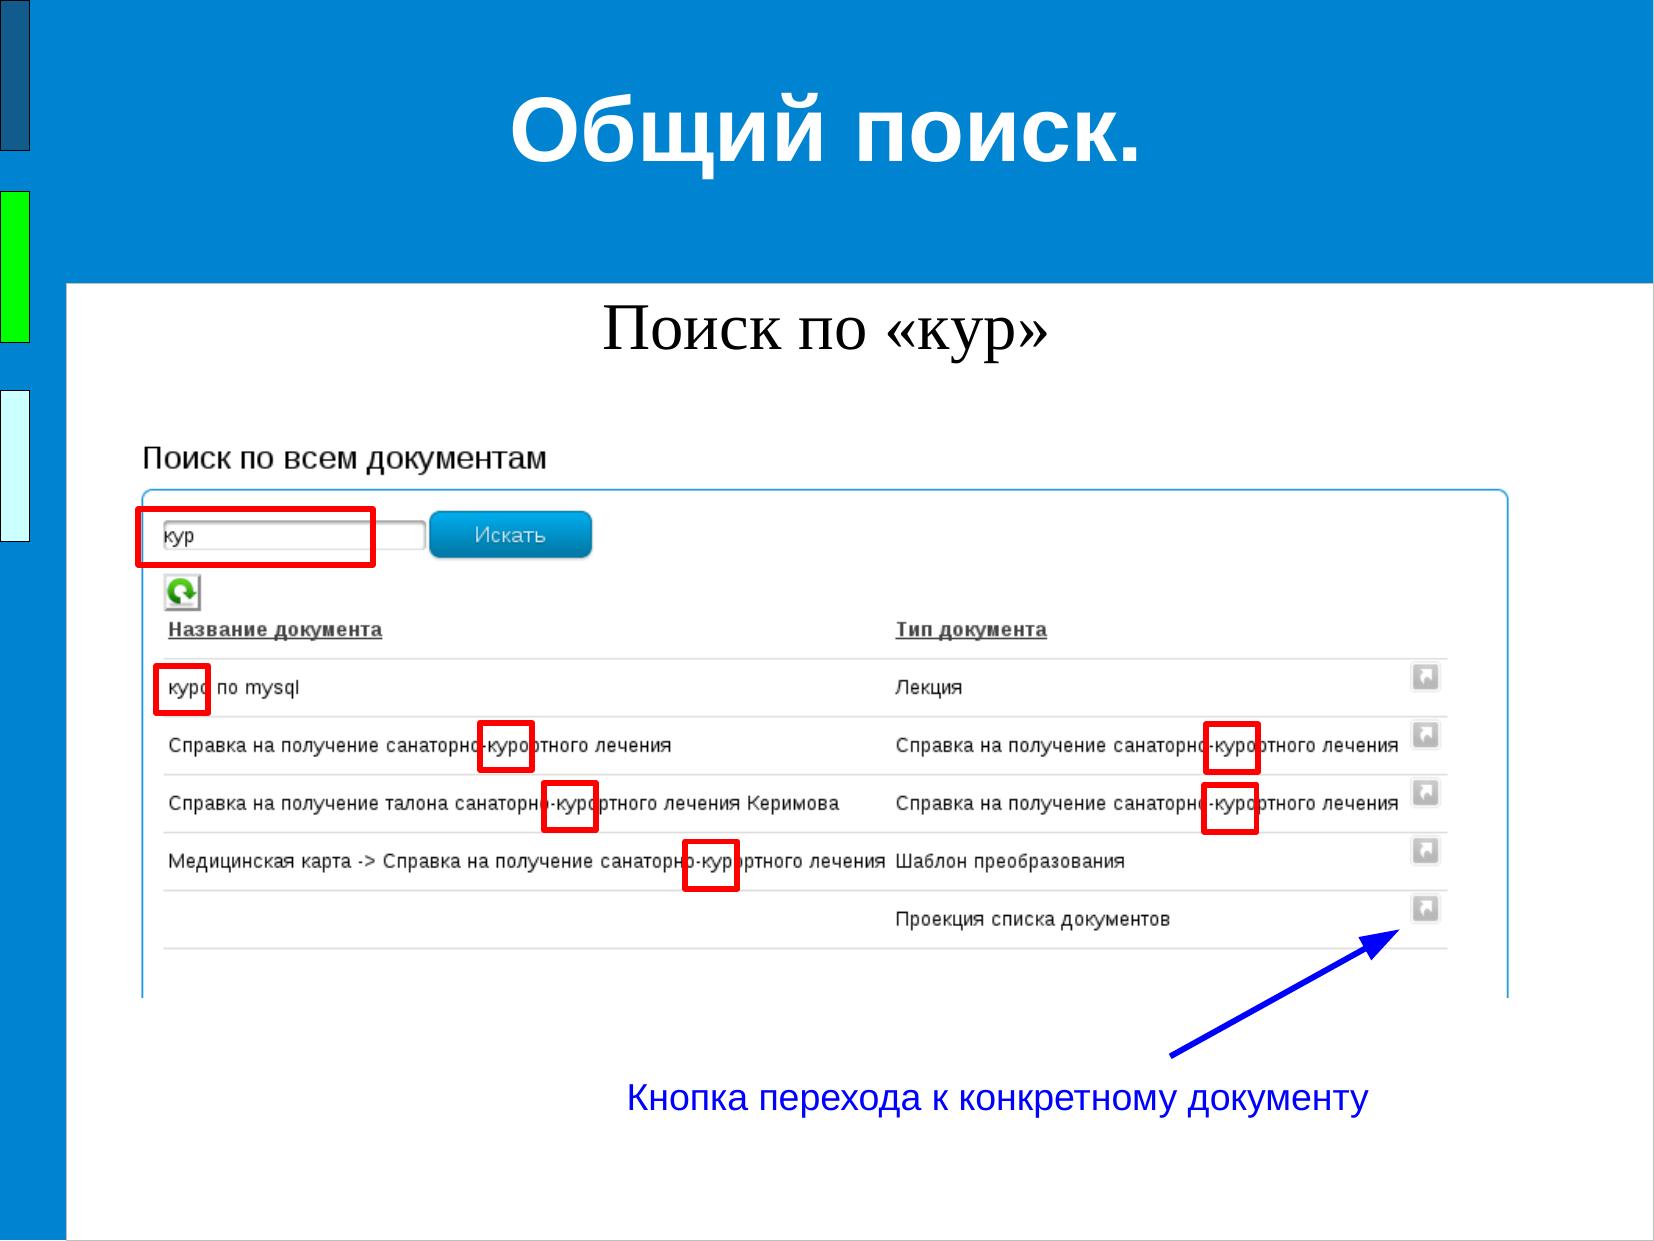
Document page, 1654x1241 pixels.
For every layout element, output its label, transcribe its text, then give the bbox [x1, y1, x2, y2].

text_box Кнопка перехода к конкретному документу [611, 1069, 1384, 1127]
picture [134, 411, 1562, 998]
subtitle Поиск по «кур» [82, 290, 1571, 1109]
title Общий поиск. [82, 33, 1571, 226]
